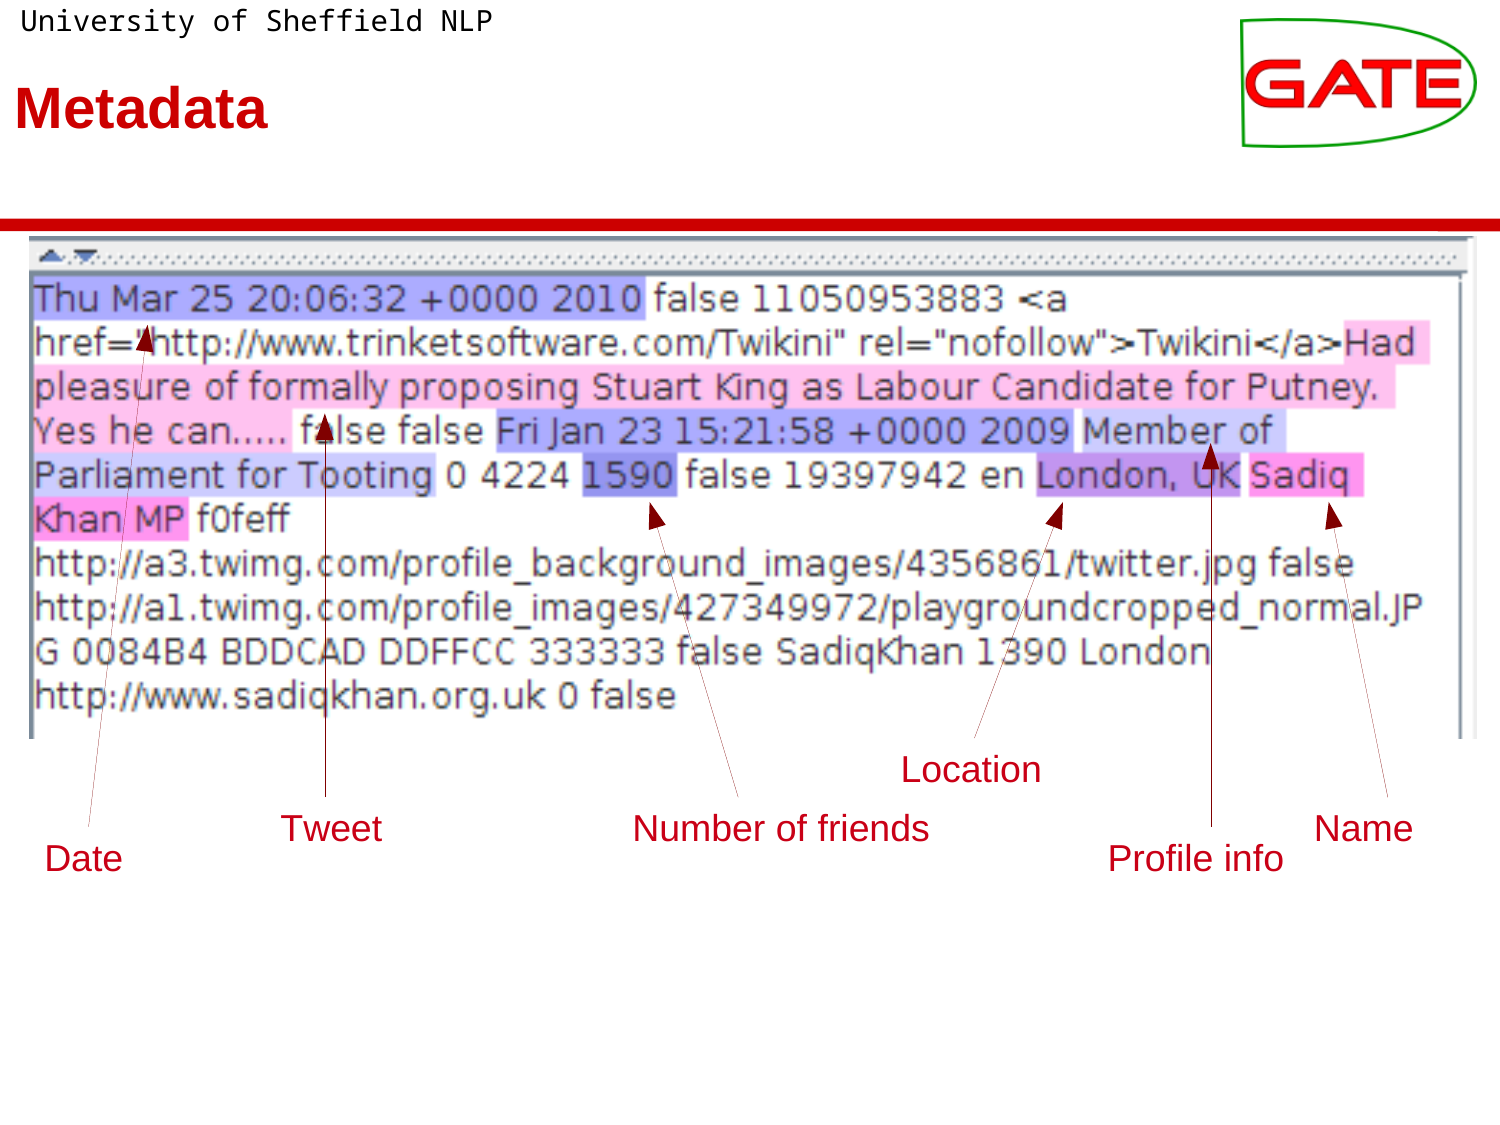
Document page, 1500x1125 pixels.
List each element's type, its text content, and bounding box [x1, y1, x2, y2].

title Metadata [0, 4, 1239, 213]
text_box Number of friends [617, 796, 945, 857]
text_box Profile info [1092, 826, 1300, 887]
text_box Name [1299, 796, 1429, 857]
text_box Date [29, 826, 178, 887]
picture [29, 236, 1477, 739]
picture [1240, 18, 1477, 148]
text_box Location [885, 737, 1057, 798]
text_box Tweet [265, 796, 397, 857]
